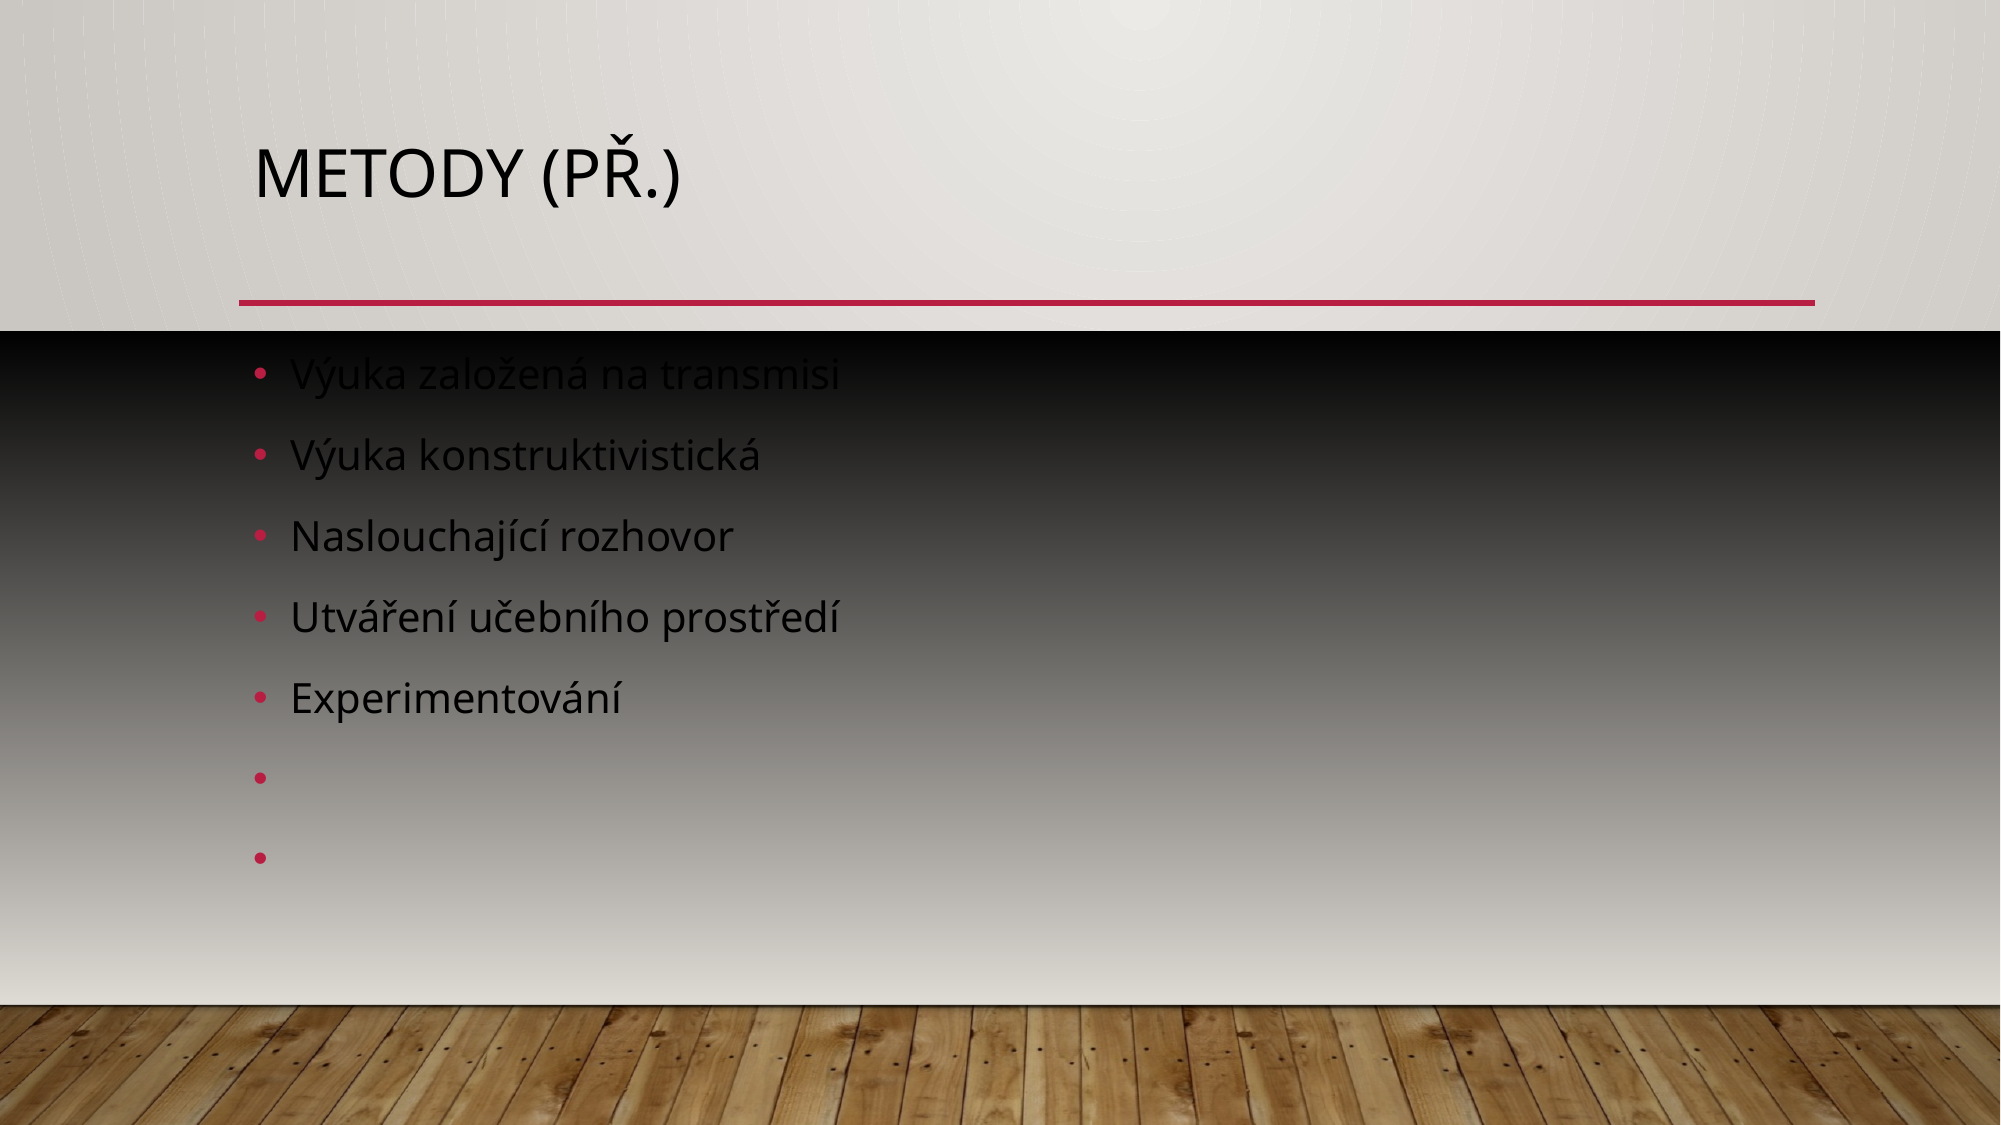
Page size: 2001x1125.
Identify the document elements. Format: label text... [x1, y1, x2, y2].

list Výuka založená na transmisi Výuka konstruktivistická Naslouchající rozhovor Utváření učebního prostředí Experimentování [238, 330, 1814, 897]
title Metody (př.) [238, 131, 1814, 305]
